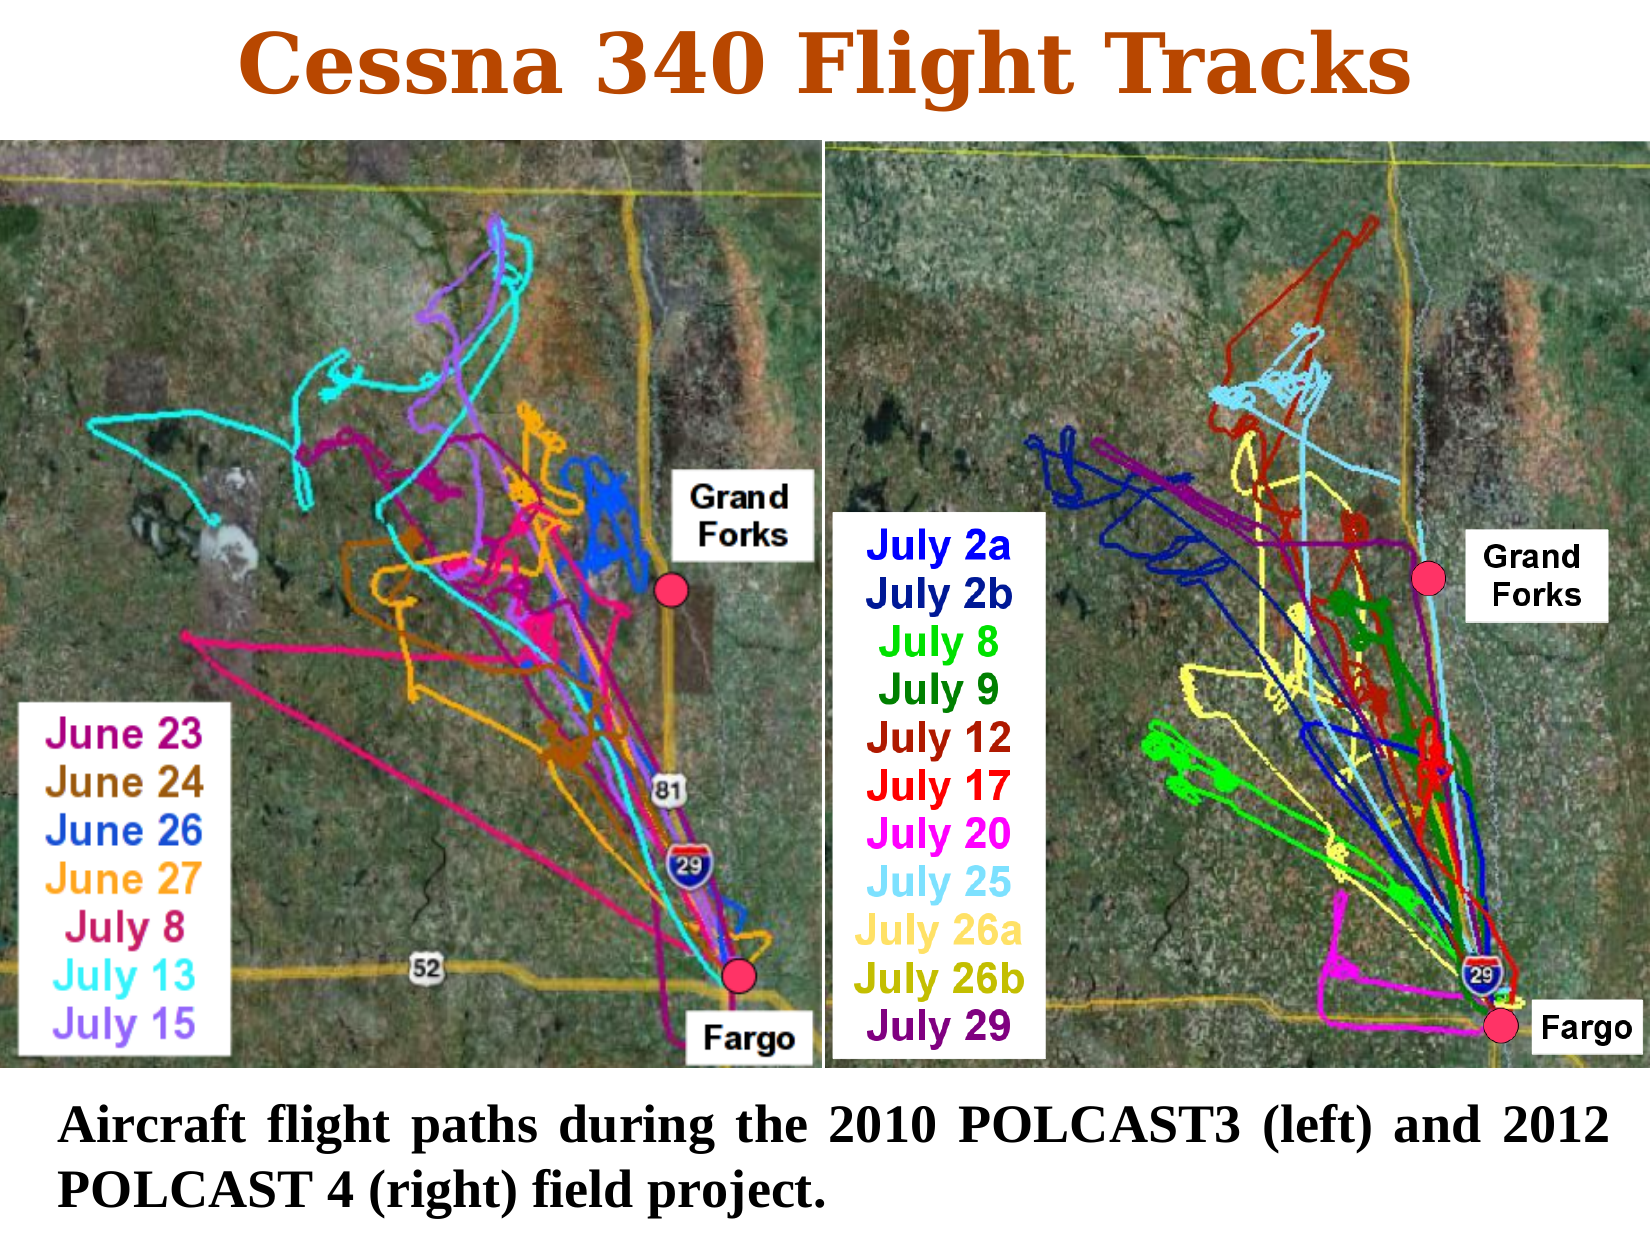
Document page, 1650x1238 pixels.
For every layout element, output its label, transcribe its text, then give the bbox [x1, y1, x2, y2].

title Cessna 340 Flight Tracks [2, 7, 1649, 121]
text_box Aircraft flight paths during the 2010 POLCAST3 (left) and 2012 POLCAST 4 (right) field project. [42, 1080, 1628, 1231]
picture [825, 140, 1650, 1068]
picture [0, 140, 822, 1068]
